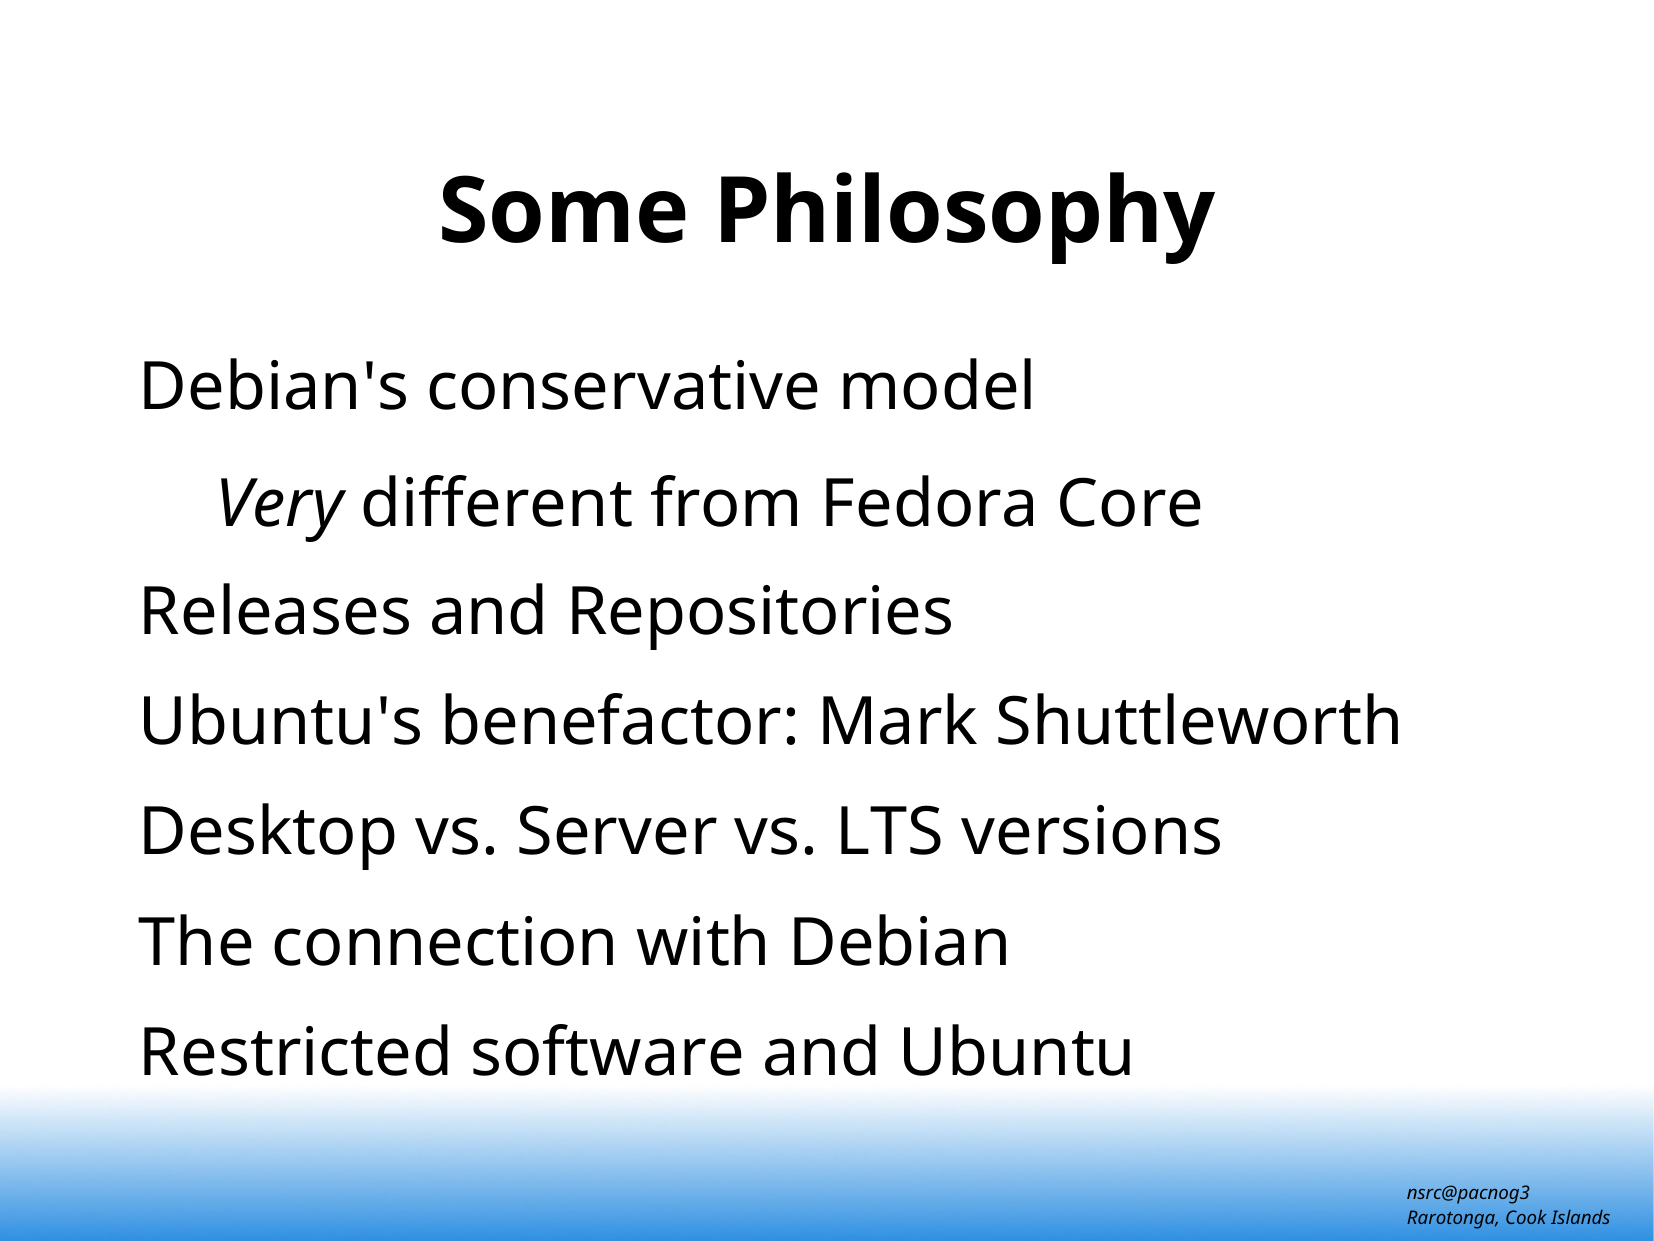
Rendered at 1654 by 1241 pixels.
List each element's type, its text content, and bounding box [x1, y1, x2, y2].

picture [0, 1083, 1654, 1241]
title Some Philosophy [121, 102, 1534, 311]
list Debian's conservative model Very different from Fedora Core Releases and Repositories Ubuntu's benefactor: Mark Shuttleworth Desktop vs. Server vs. LTS versions The connection with Debian Restricted software and Ubuntu [121, 344, 1534, 1135]
